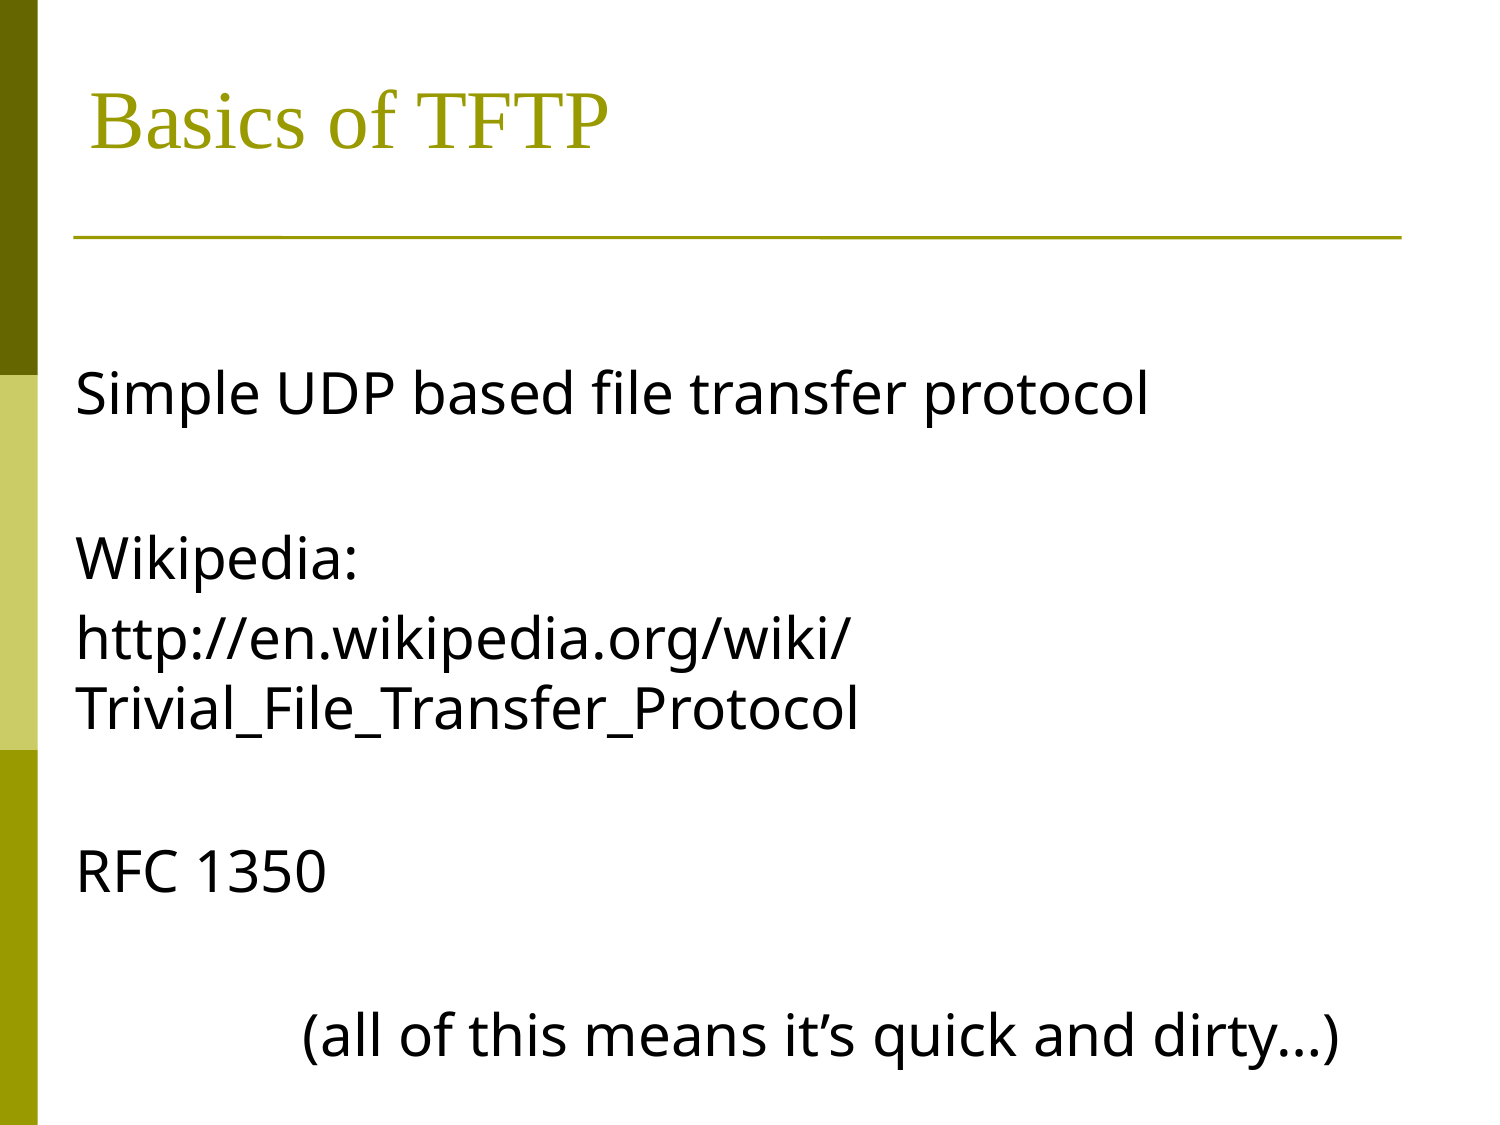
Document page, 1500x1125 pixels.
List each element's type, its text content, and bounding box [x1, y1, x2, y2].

text_box [0, 0, 38, 1125]
title Basics of TFTP [75, 0, 1426, 233]
list Simple UDP based file transfer protocol Wikipedia: http://en.wikipedia.org/wiki/Trivial_File_Transfer_Protocol RFC 1350 (all of this means it’s quick and dirty…) [67, 265, 1418, 1125]
